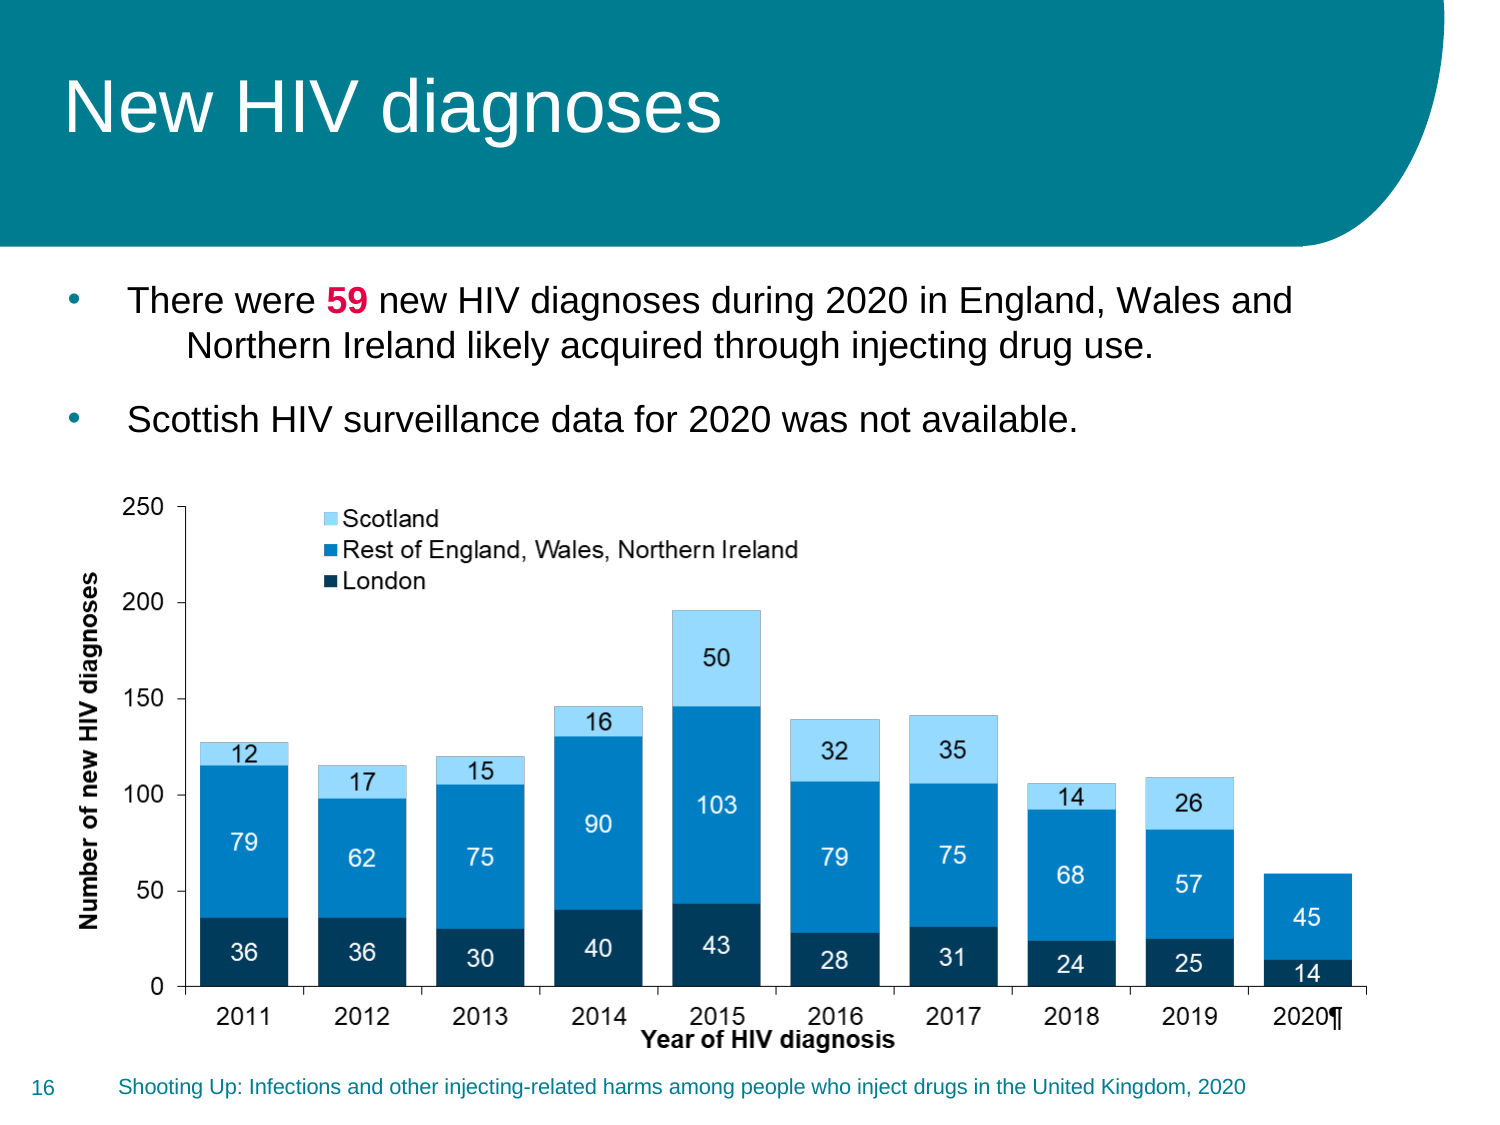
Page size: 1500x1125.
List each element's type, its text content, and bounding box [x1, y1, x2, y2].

text_box There were 59 new HIV diagnoses during 2020 in England, Wales and Northern Ireland likely acquired through injecting drug use. Scottish HIV surveillance data for 2020 was not available. [53, 269, 1388, 448]
picture [70, 476, 1389, 1057]
text_box New HIV diagnoses [53, 51, 1350, 153]
text_box [16, 1056, 90, 1117]
text_box Shooting Up: Infections and other injecting-related harms among people who inject drugs in the United Kingdom, 2020 [103, 1056, 1335, 1116]
